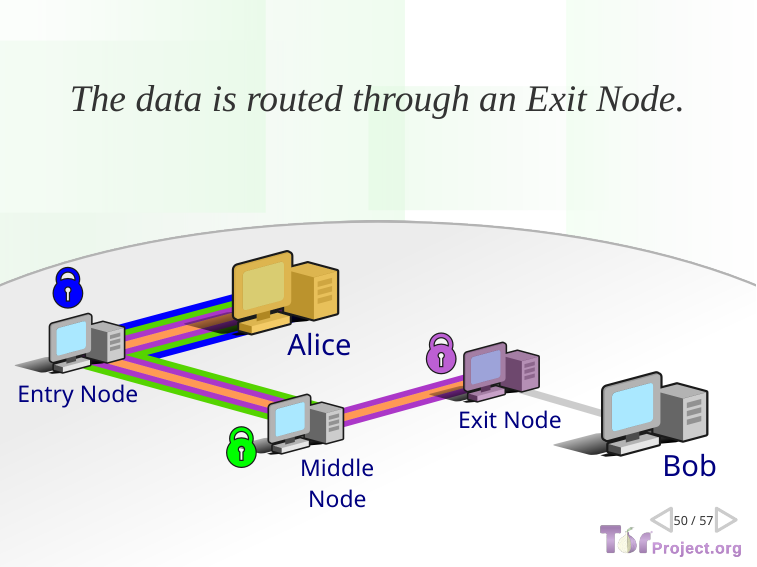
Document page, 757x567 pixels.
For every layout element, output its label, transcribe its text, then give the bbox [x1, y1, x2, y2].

text_box <number> / 61 [618, 504, 756, 555]
text_box The data is routed through an Exit Node. [0, 70, 756, 127]
picture [0, 0, 757, 567]
text_box Bob [633, 438, 747, 489]
text_box Exit Node [426, 396, 595, 440]
text_box [651, 508, 672, 532]
text_box Alice [263, 317, 376, 368]
text_box Entry Node [0, 371, 162, 414]
text_box Middle Node [253, 444, 422, 488]
text_box [716, 508, 737, 532]
